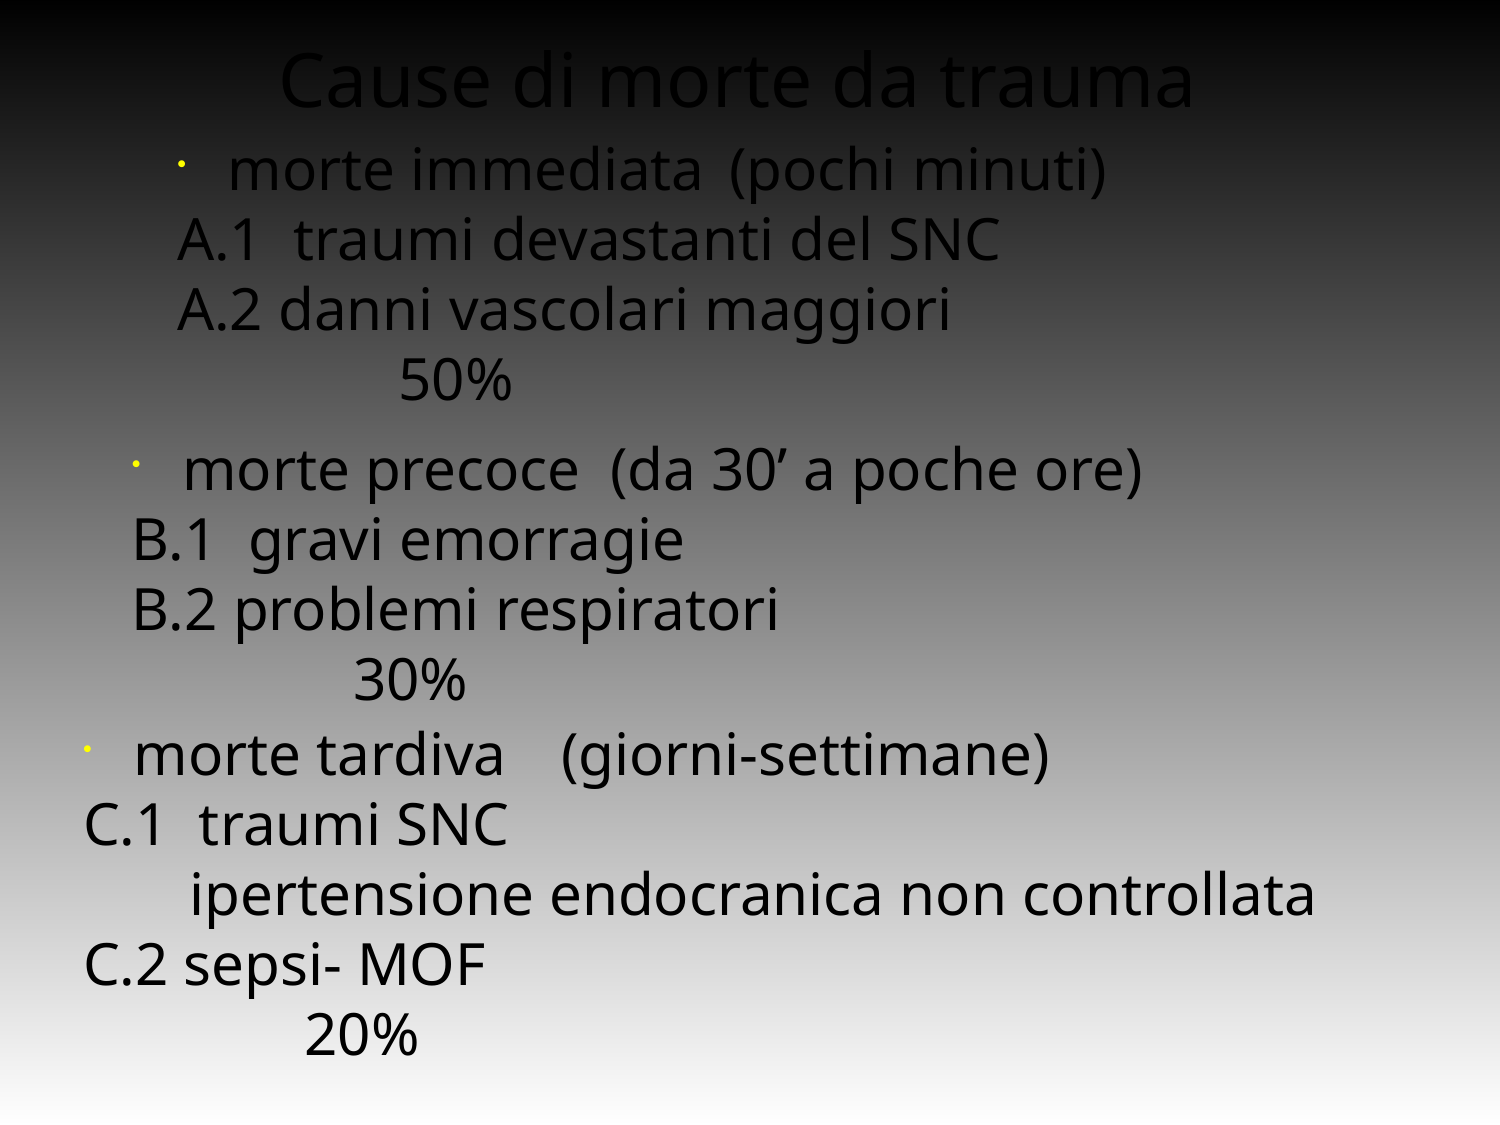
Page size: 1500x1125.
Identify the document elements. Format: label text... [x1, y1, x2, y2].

text_box morte tardiva (giorni-settimane) C.1 traumi SNC ipertensione endocranica non controllata C.2 sepsi- MOF 20% [68, 709, 1333, 1075]
text_box morte precoce (da 30’ a poche ore) B.1 gravi emorragie B.2 problemi respiratori 30% [117, 424, 1158, 709]
text_box Cause di morte da trauma [263, 24, 1213, 130]
text_box morte immediata (pochi minuti) A.1 traumi devastanti del SNC A.2 danni vascolari maggiori 50% [162, 124, 1175, 420]
